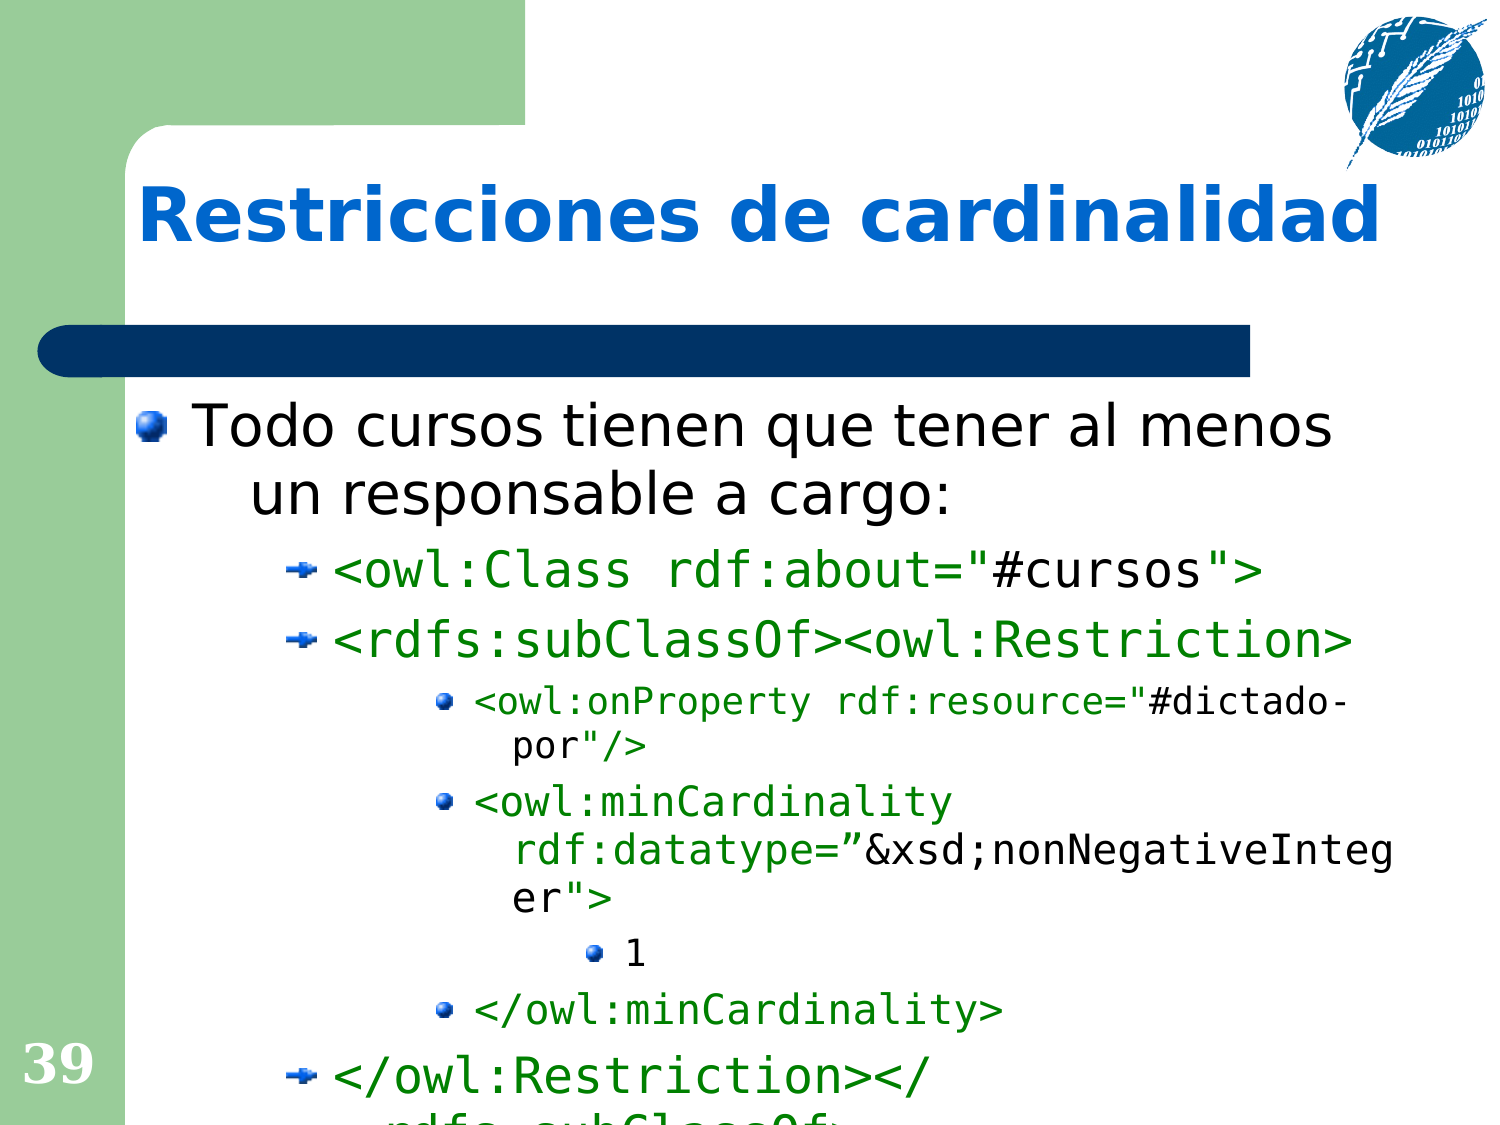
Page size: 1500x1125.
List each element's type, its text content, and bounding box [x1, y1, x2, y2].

title Restricciones de cardinalidad [136, 135, 1413, 301]
picture [1433, 139, 1440, 147]
list Todo cursos tienen que tener al menos un responsable a cargo: <owl:Class rdf:about="#cursos"> <rdfs:subClassOf><owl:Restriction> <owl:onProperty rdf:resource="#dictado-por"/> <owl:minCardinality rdf:datatype=”&xsd;nonNegativeInteger"> 1 </owl:minCardinality> </owl:Restriction></rdfs:subClassOf> </owl:Class> [136, 392, 1399, 1115]
picture [1436, 127, 1450, 136]
picture [1427, 138, 1431, 148]
picture [1341, 15, 1487, 172]
picture [1416, 140, 1425, 149]
